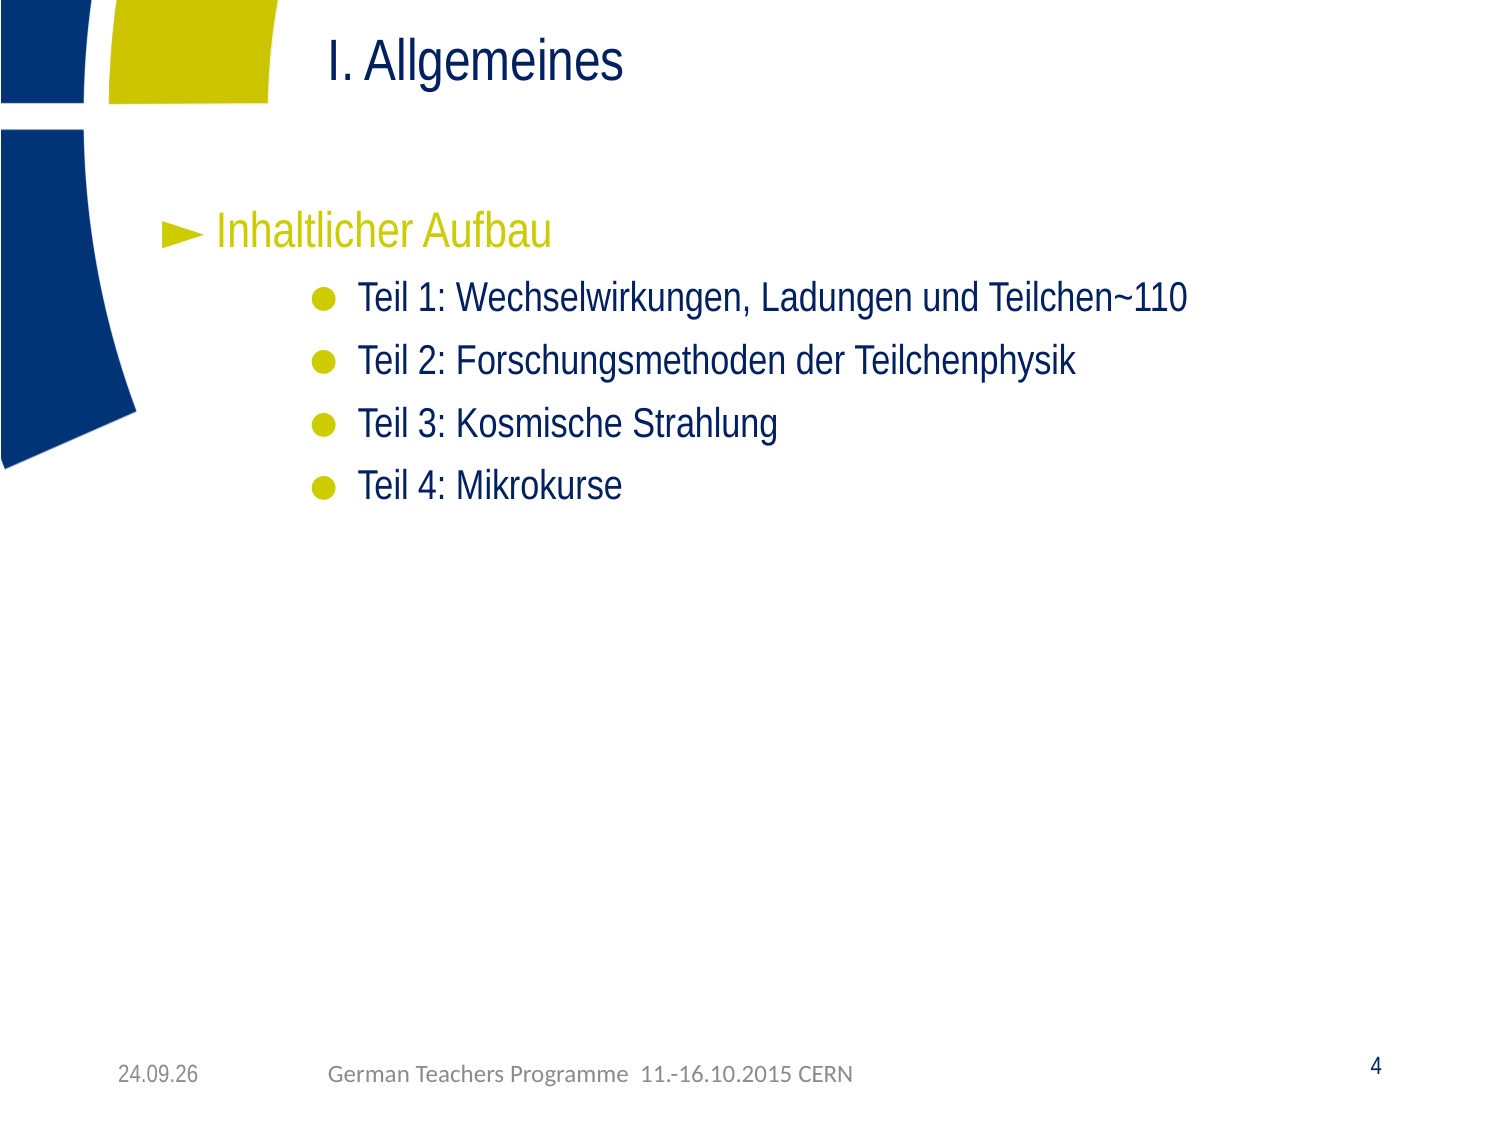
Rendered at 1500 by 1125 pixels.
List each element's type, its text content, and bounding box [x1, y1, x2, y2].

slide_number 14.10.15 [103, 1042, 290, 1103]
slide_number <Foliennummer> [1059, 1042, 1397, 1103]
list Inhaltlicher Aufbau Teil 1: Wechselwirkungen, Ladungen und Teilchen~110 Teil 2: Forschungsmethoden der Teilchenphysik Teil 3: Kosmische Strahlung Teil 4: Mikrokurse [129, 190, 1394, 1041]
picture [0, 0, 1500, 1125]
footer German Teachers Programme 11.-16.10.2015 CERN [312, 1042, 987, 1103]
title I. Allgemeines [312, 0, 1400, 114]
